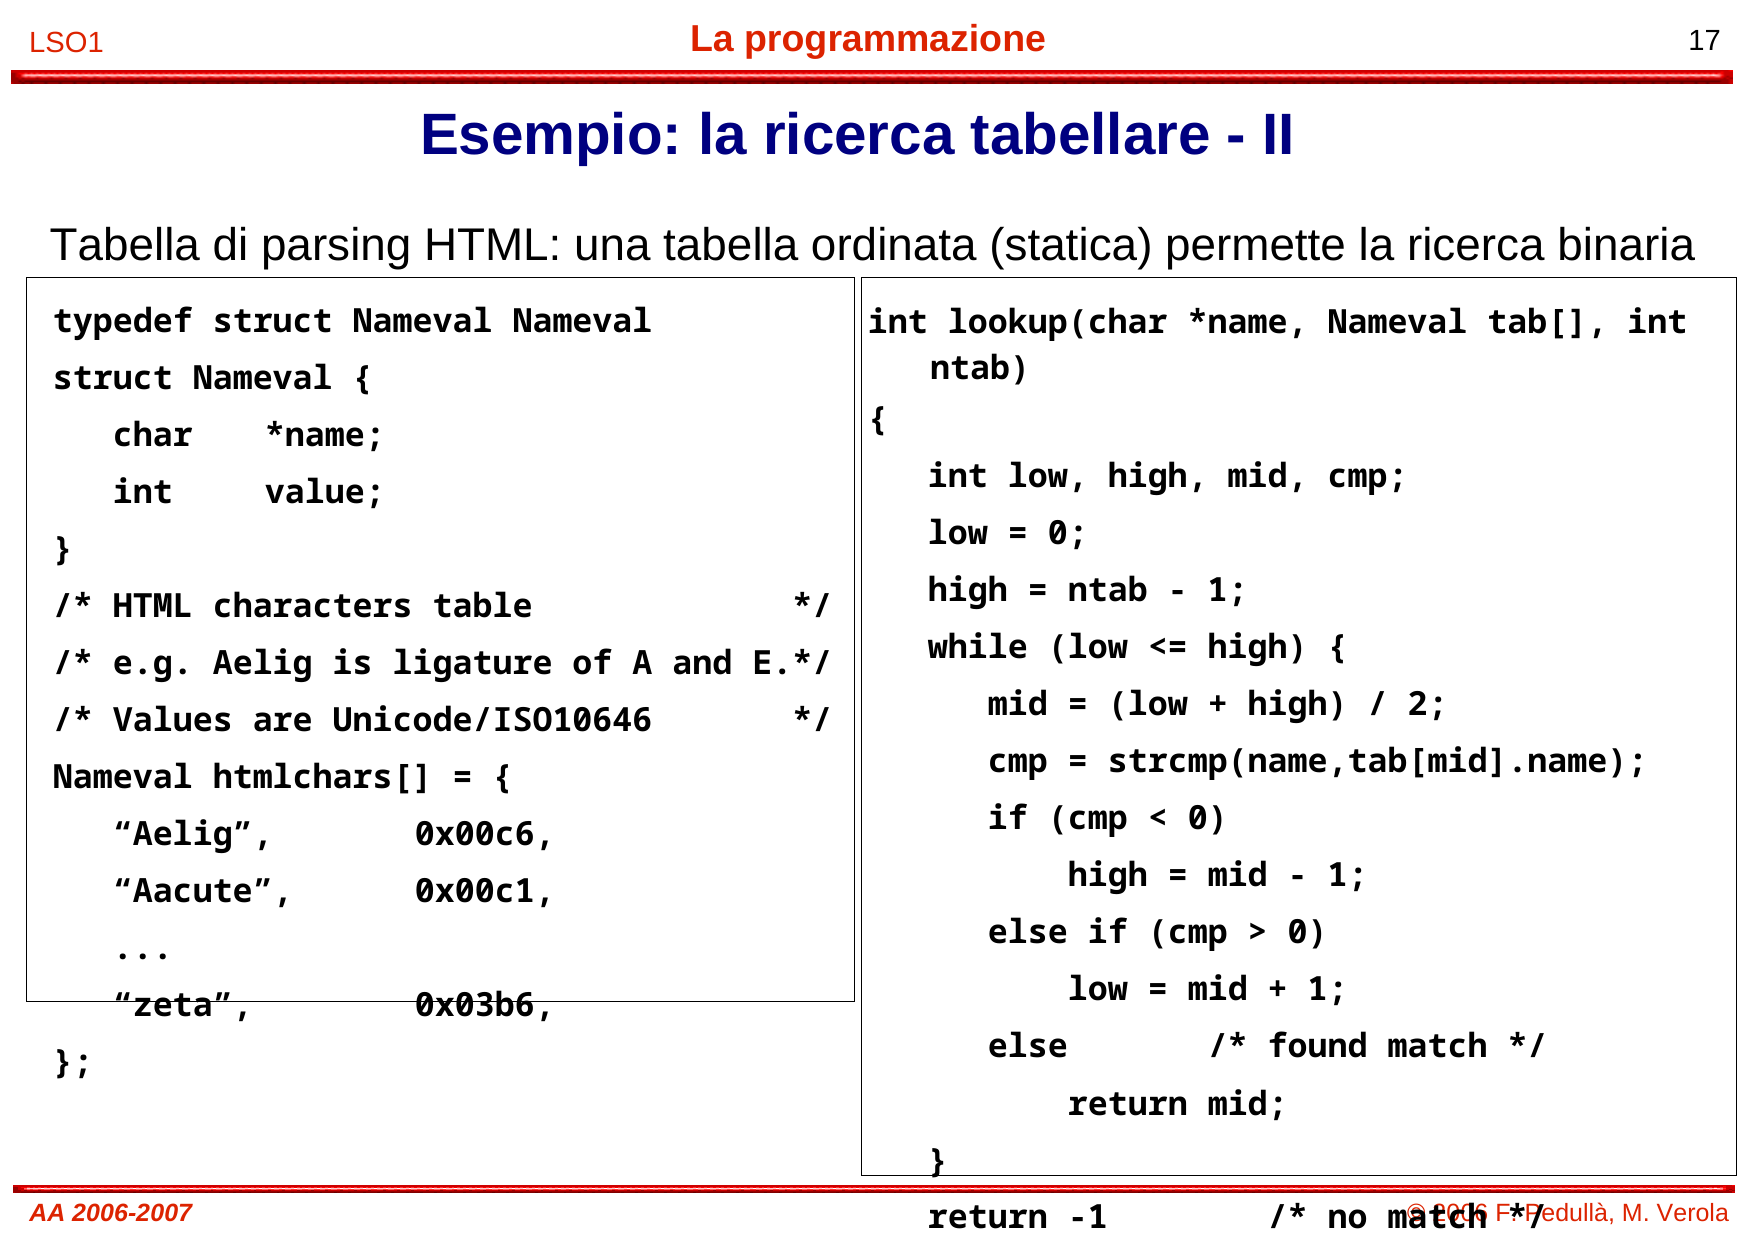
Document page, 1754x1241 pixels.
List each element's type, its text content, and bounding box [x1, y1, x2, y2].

picture [13, 1185, 1735, 1193]
text_box Tabella di parsing HTML: una tabella ordinata (statica) permette la ricerca binaria [862, 278, 1698, 342]
text_box Tabella di parsing HTML: una tabella ordinata (statica) permette la ricerca binaria [49, 218, 1698, 342]
text_box [26, 277, 855, 1002]
text_box Esempio: la ricerca tabellare - II [386, 98, 1330, 187]
list int lookup(char *name, Nameval tab[], int ntab) { int low, high, mid, cmp; low = 0; high = ntab - 1; while (low <= high) { mid = (low + high) / 2; cmp = strcmp(name,tab[mid].name); if (cmp < 0) high = mid - 1; else if (cmp > 0) low = mid + 1; else /* found match */ return mid; } return -1 /* no match */ } [867, 298, 1728, 1166]
picture [11, 70, 1733, 84]
list typedef struct Nameval Nameval struct Nameval { char *name; int value; } /* HTML characters table */ /* e.g. Aelig is ligature of A and E.*/ /* Values are Unicode/ISO10646 */ Nameval htmlchars[] = { “Aelig”, 0x00c6, “Aacute”, 0x00c1, ... “zeta”, 0x03b6, }; [52, 342, 856, 986]
